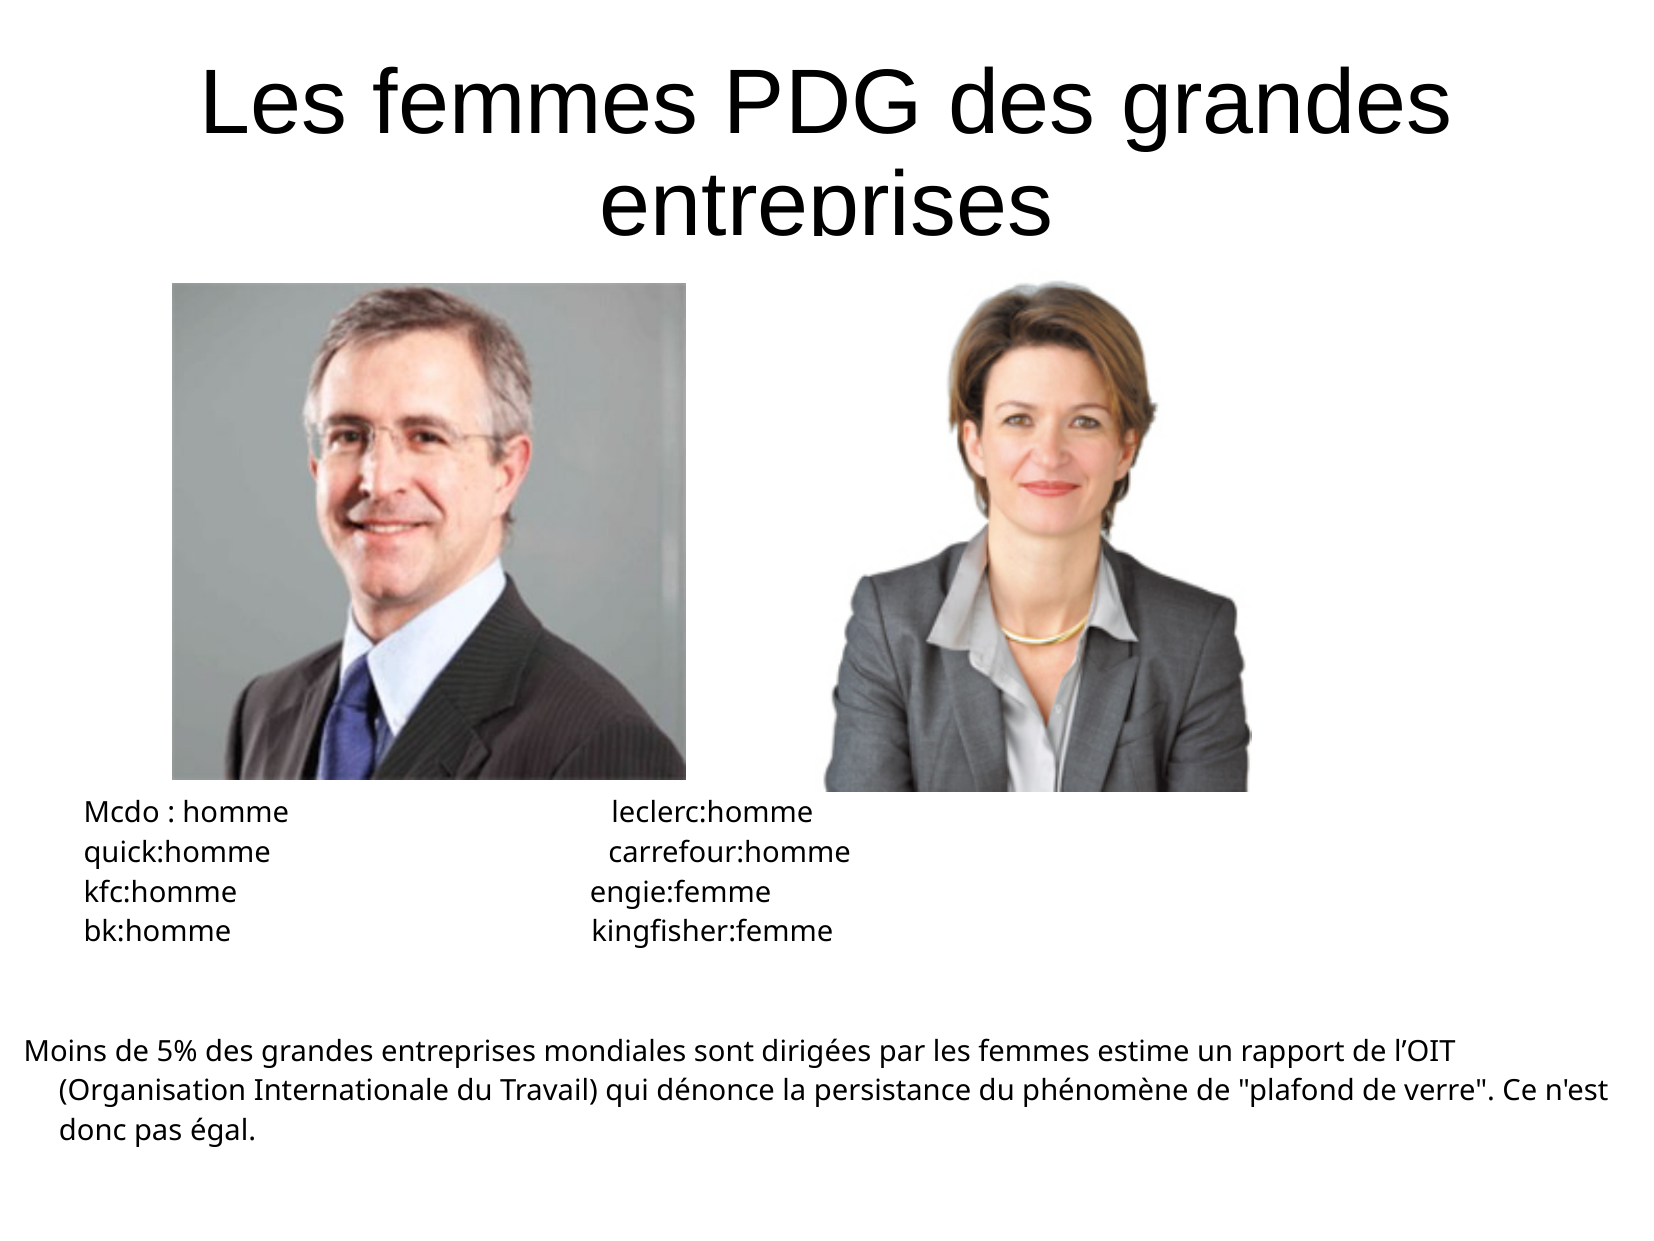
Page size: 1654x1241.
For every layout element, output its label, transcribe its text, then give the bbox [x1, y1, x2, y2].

picture [814, 236, 1252, 791]
text_box Mcdo : homme leclerc:homme quick:homme carrefour:homme kfc:homme engie:femme bk:homme kingfisher:femme Moins de 5% des grandes entreprises mondiales sont dirigées par les femmes estime un rapport de l’OIT (Organisation Internationale du Travail) qui dénonce la persistance du phénomène de "plafond de verre". Ce n'est donc pas égal. [23, 791, 1619, 1229]
title Les femmes PDG des grandes entreprises [82, 49, 1571, 257]
picture [172, 283, 686, 780]
